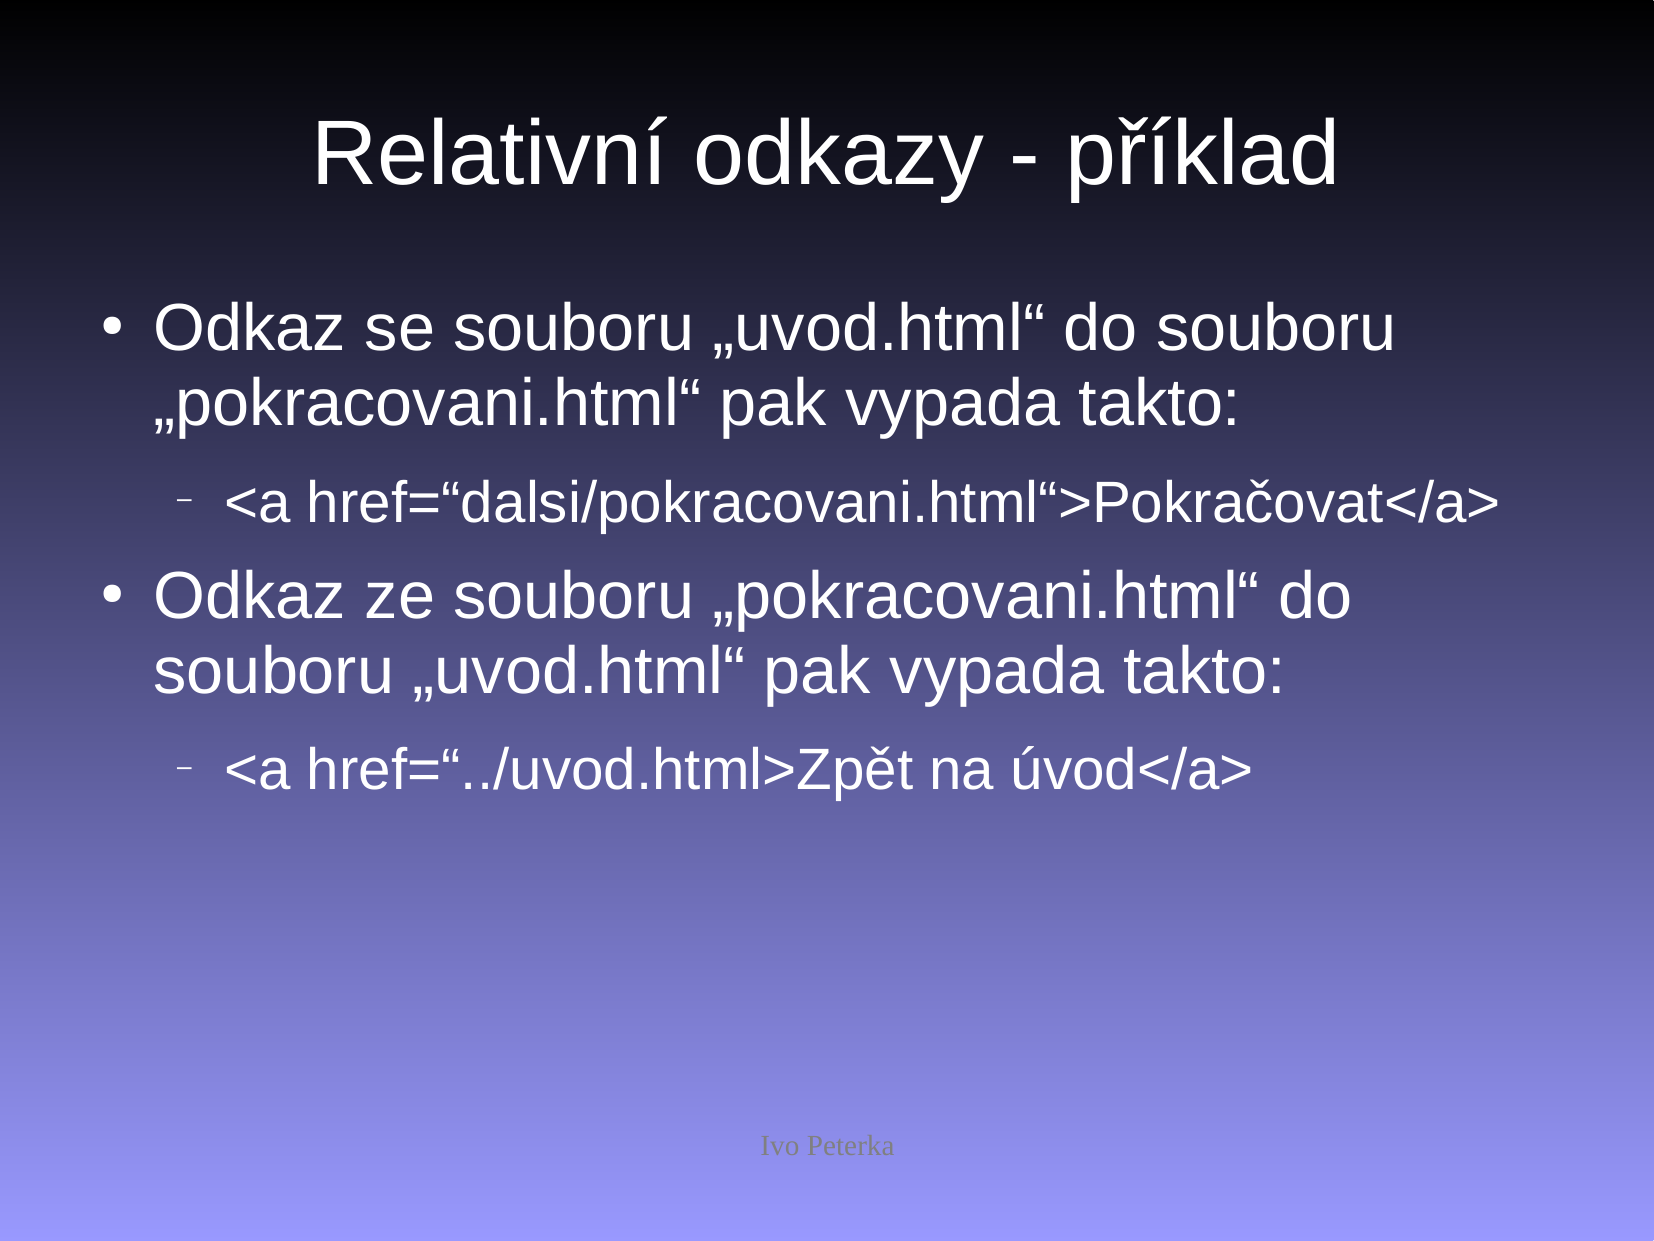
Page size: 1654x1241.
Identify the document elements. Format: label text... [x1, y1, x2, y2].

list Odkaz se souboru „uvod.html“ do souboru „pokracovani.html“ pak vypada takto: <a href=“dalsi/pokracovani.html“>Pokračovat</a> Odkaz ze souboru „pokracovani.html“ do souboru „uvod.html“ pak vypada takto: <a href=“../uvod.html>Zpět na úvod</a> [82, 290, 1571, 1109]
title Relativní odkazy - příklad [82, 49, 1571, 257]
